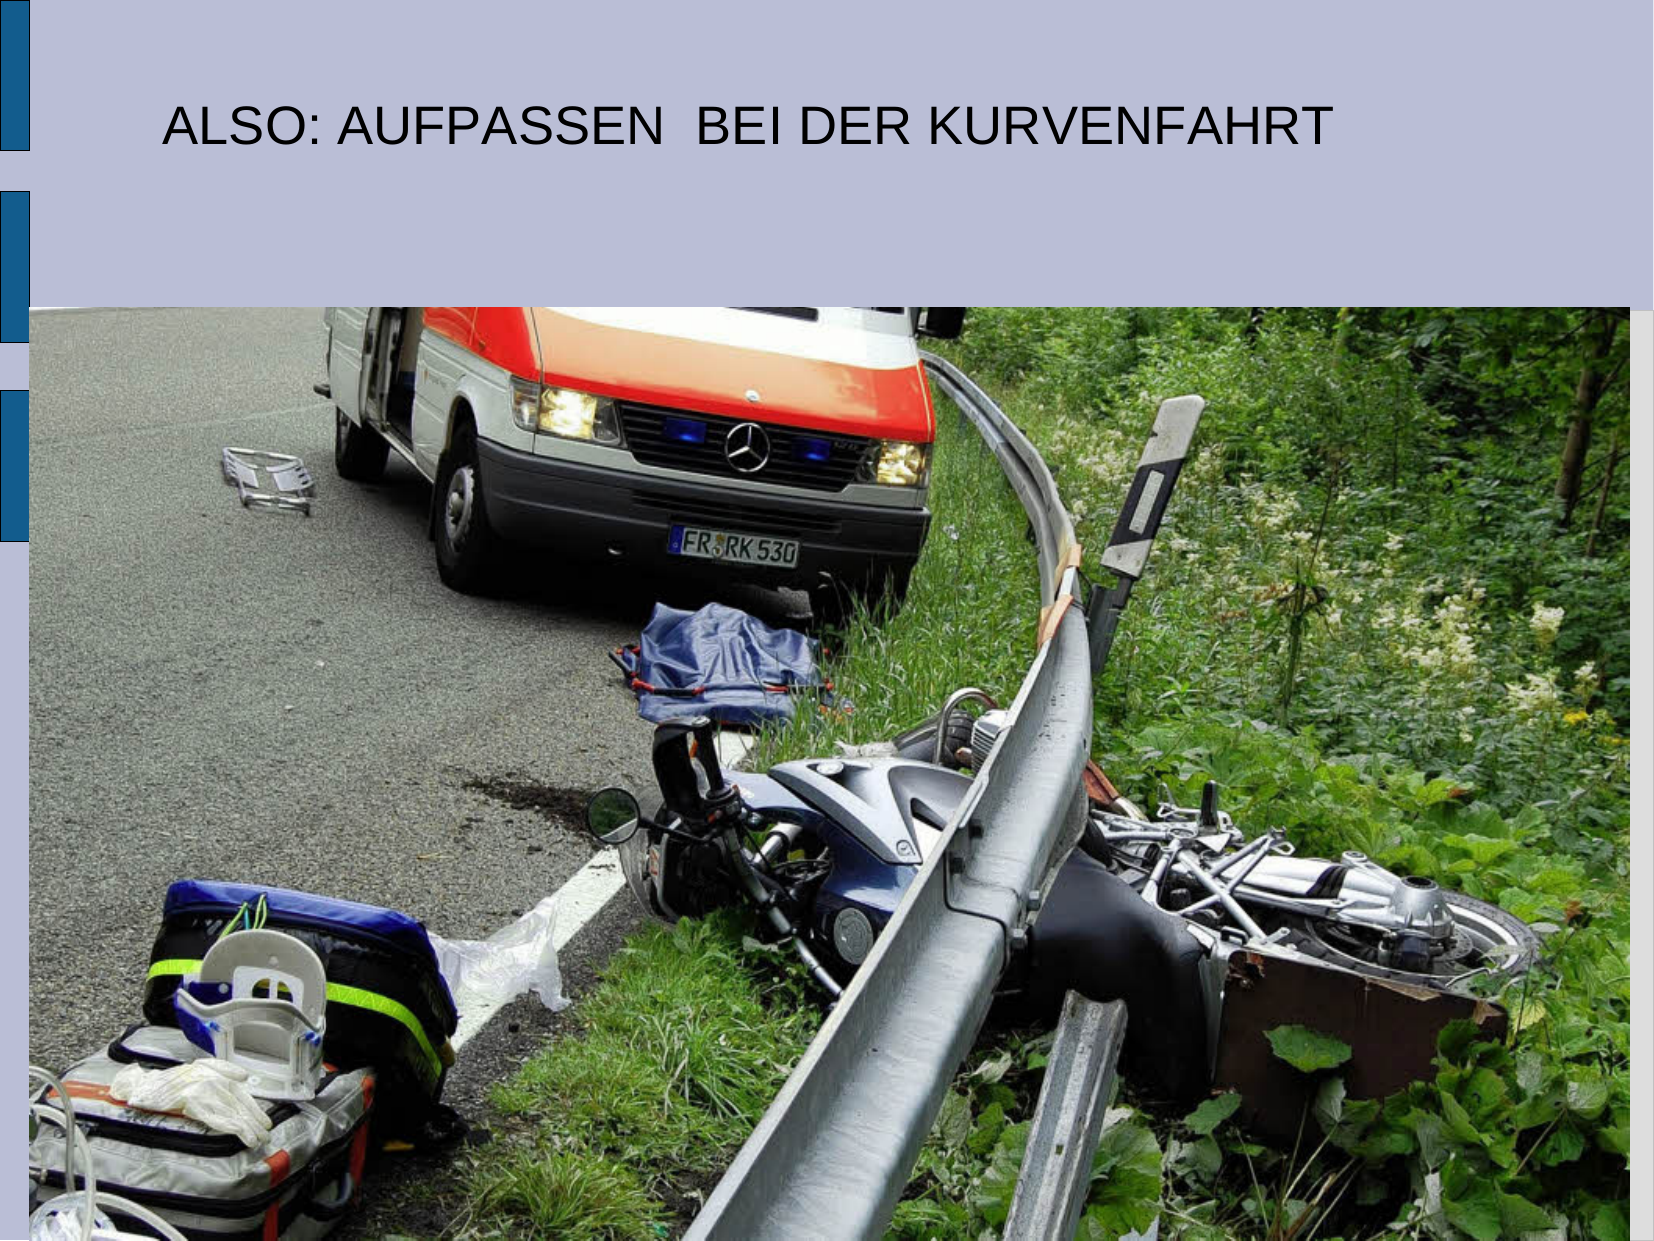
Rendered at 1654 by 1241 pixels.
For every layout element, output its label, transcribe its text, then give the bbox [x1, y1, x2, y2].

text_box ALSO: AUFPASSEN BEI DER KURVENFAHRT [147, 88, 1565, 164]
picture [29, 307, 1630, 1241]
